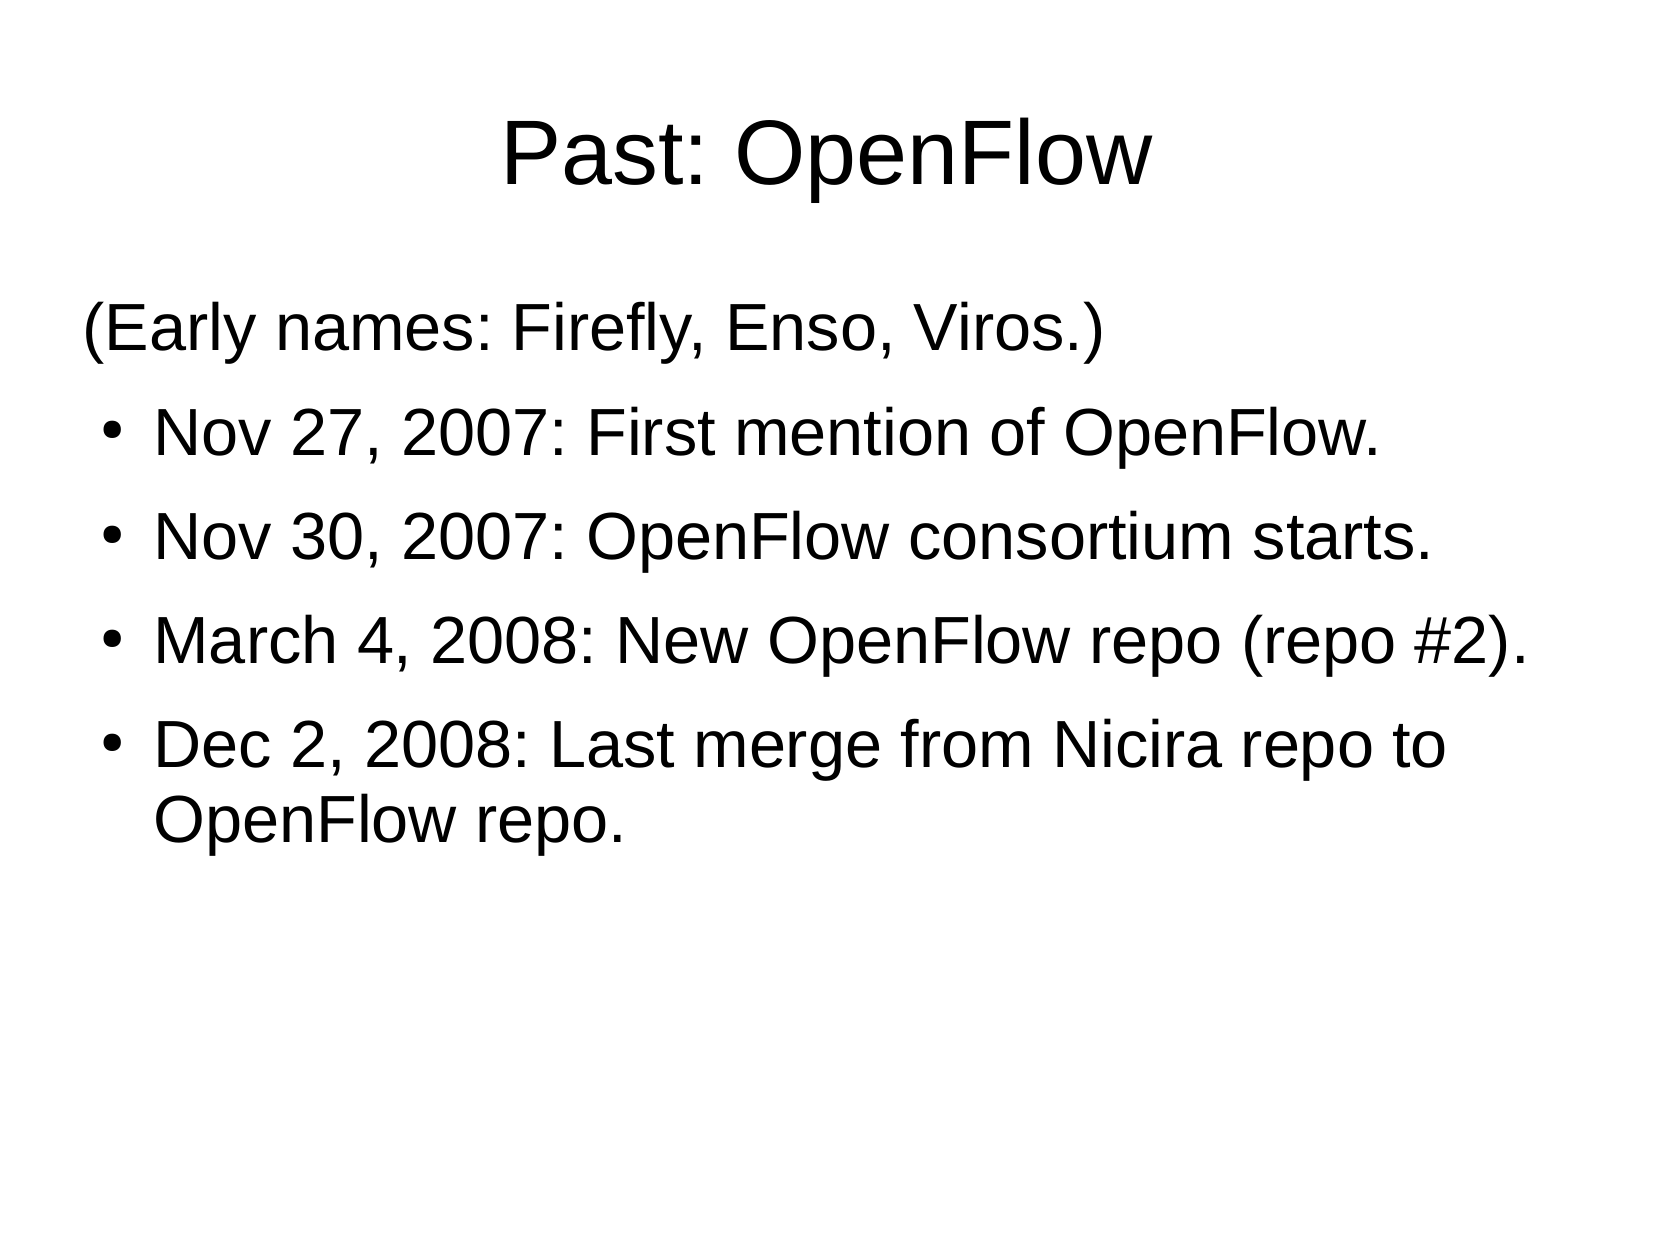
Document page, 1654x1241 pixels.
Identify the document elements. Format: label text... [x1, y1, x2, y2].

list (Early names: Firefly, Enso, Viros.) Nov 27, 2007: First mention of OpenFlow. Nov 30, 2007: OpenFlow consortium starts. March 4, 2008: New OpenFlow repo (repo #2). Dec 2, 2008: Last merge from Nicira repo to OpenFlow repo. [82, 290, 1538, 1010]
title Past: OpenFlow [82, 49, 1571, 257]
